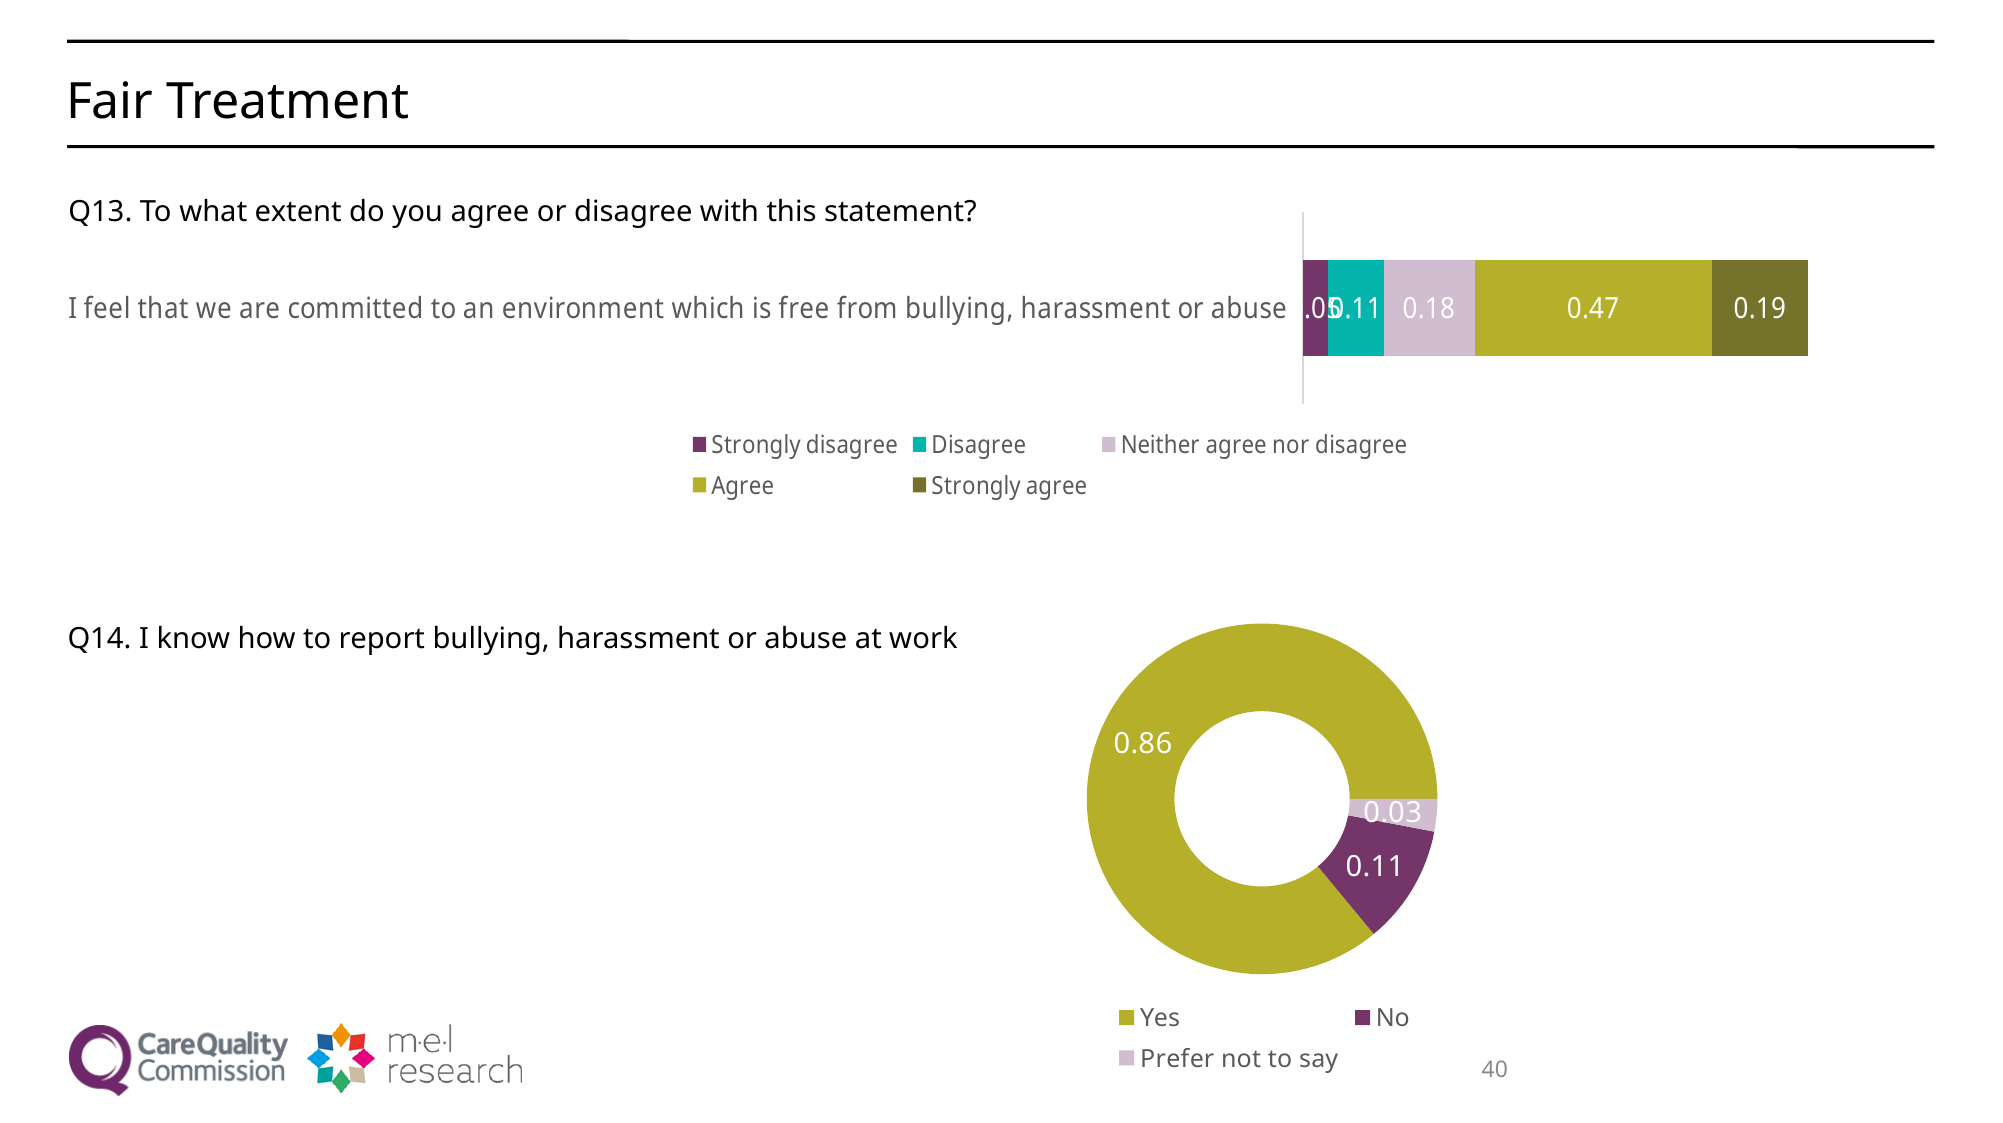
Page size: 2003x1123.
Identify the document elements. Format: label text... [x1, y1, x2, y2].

picture [67, 1023, 291, 1099]
chart [928, 614, 1602, 1082]
slide_number 40 [1466, 1039, 1934, 1100]
picture [307, 1023, 522, 1093]
text_box Q13. To what extent do you agree or disagree with this statement? [68, 184, 1586, 205]
title Fair Treatment [65, 49, 1934, 138]
chart [68, 205, 1840, 508]
text_box Q14. I know how to report bullying, harassment or abuse at work [68, 611, 1023, 654]
